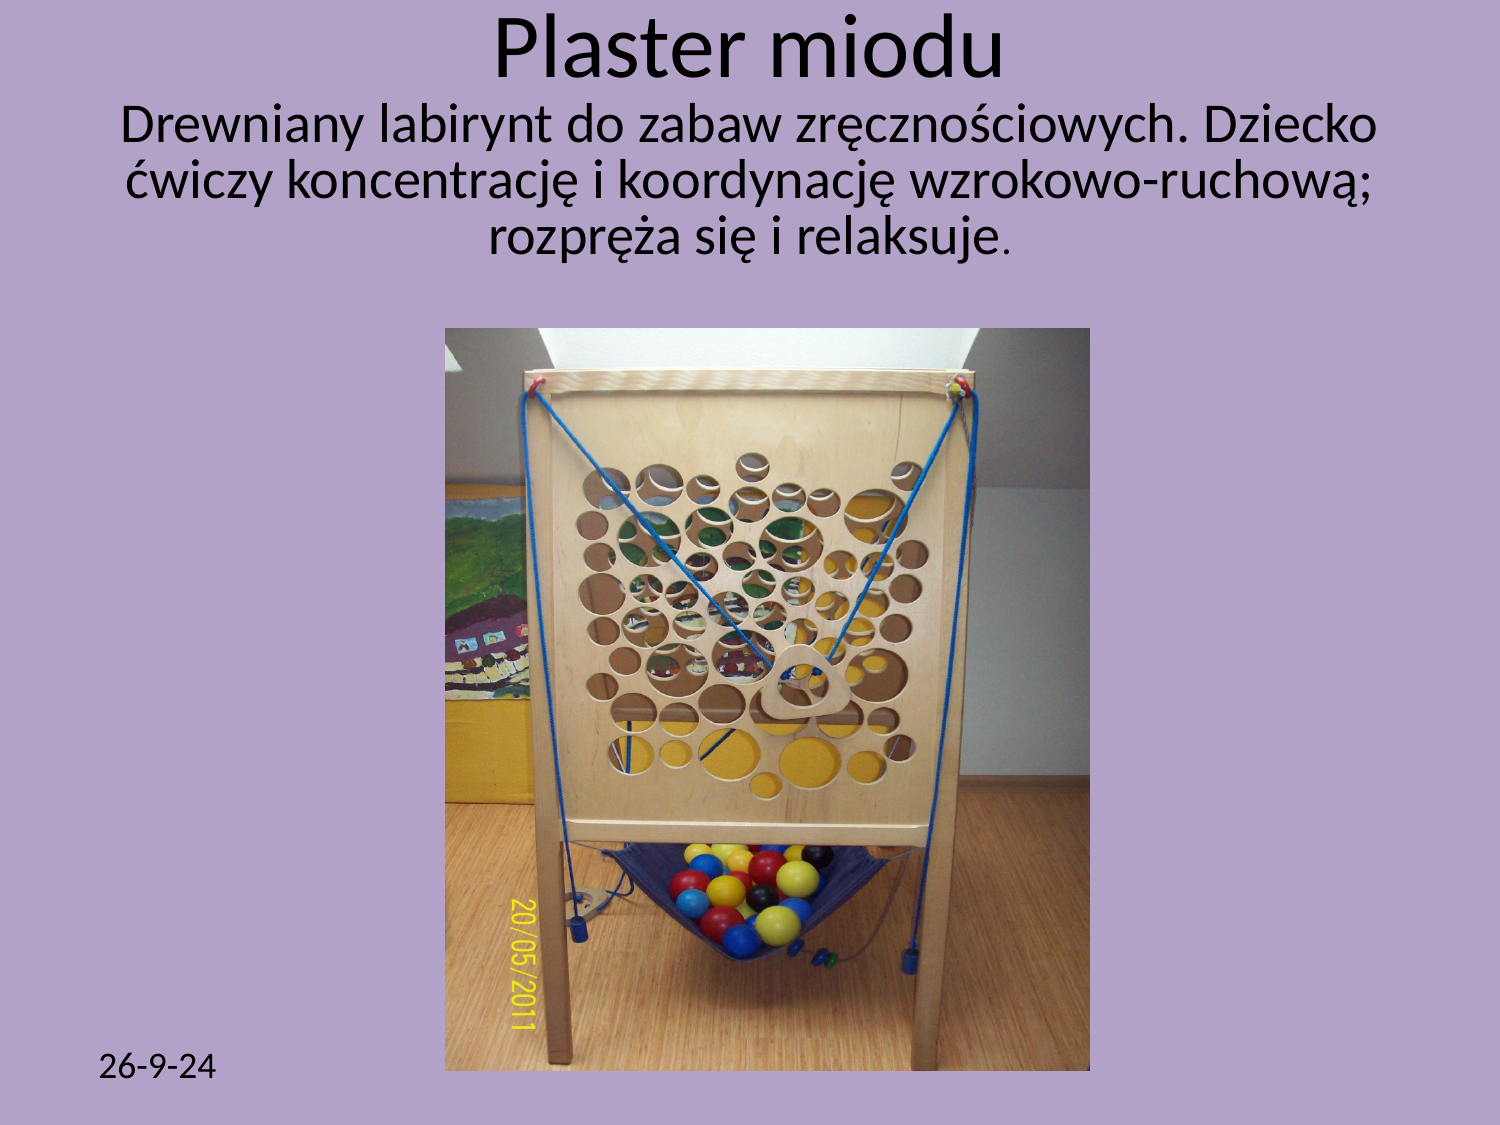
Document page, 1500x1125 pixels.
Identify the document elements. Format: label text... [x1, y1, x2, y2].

picture [445, 328, 1090, 1071]
title Plaster miodu Drewniany labirynt do zabaw zręcznościowych. Dziecko ćwiczy koncentrację i koordynację wzrokowo-ruchową; rozpręża się i relaksuje. [75, 45, 1425, 233]
